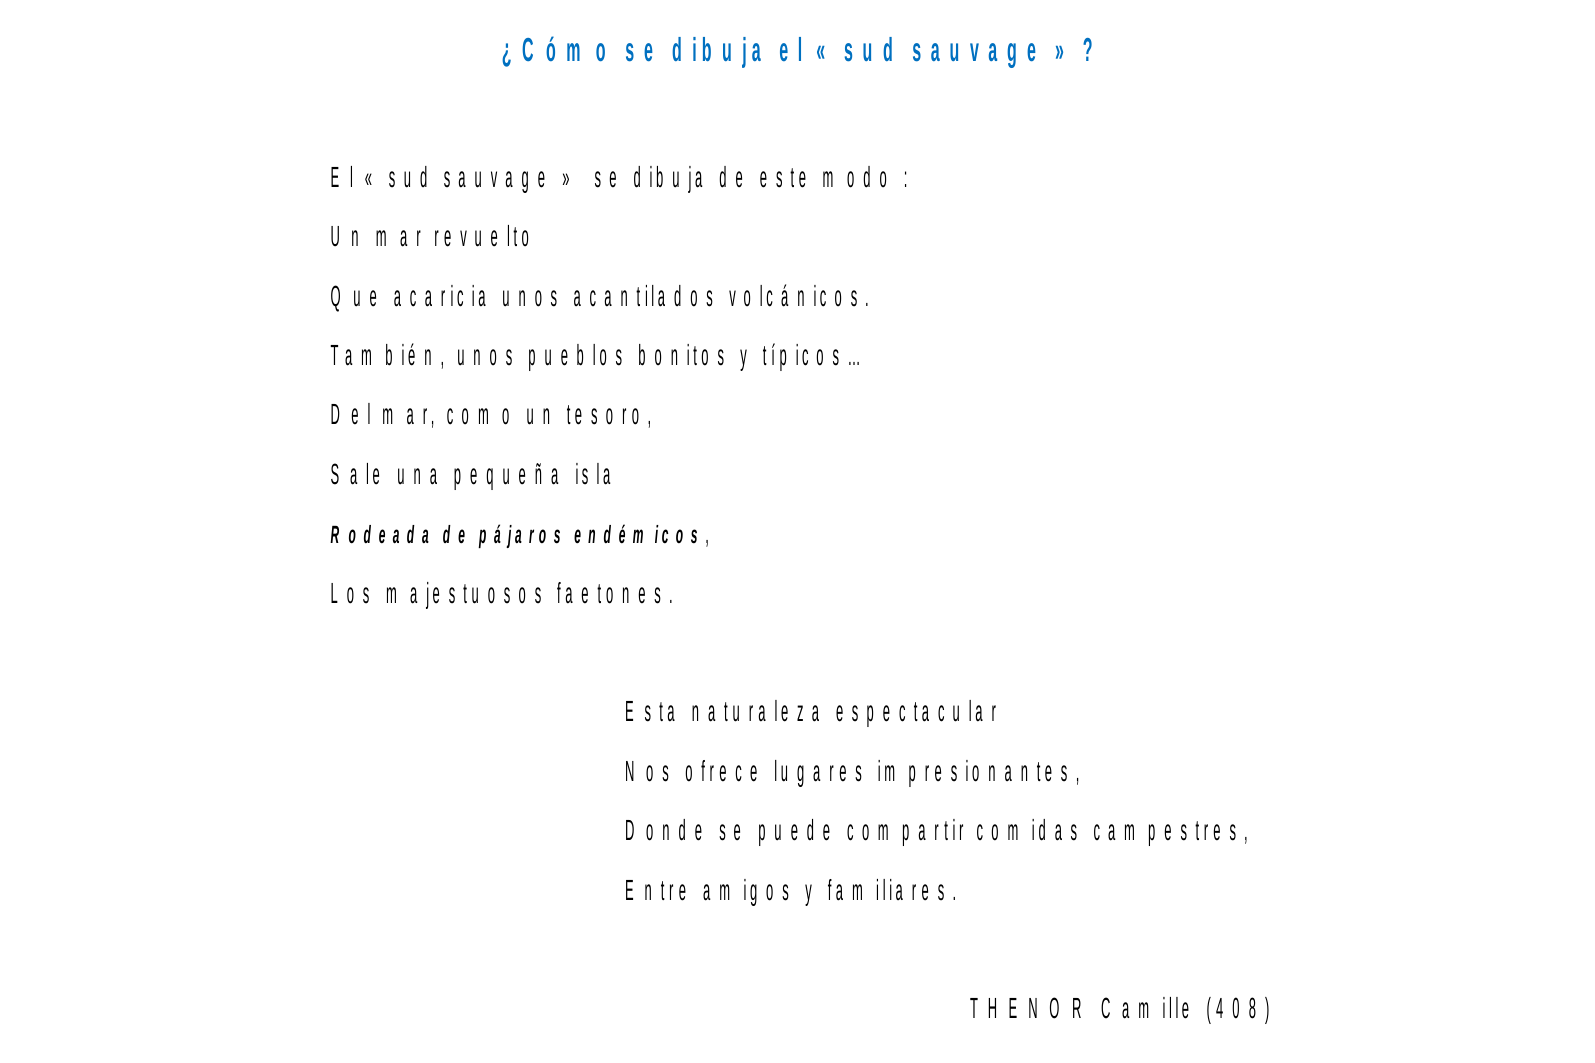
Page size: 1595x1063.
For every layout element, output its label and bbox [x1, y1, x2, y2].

picture [330, 30, 1276, 1052]
